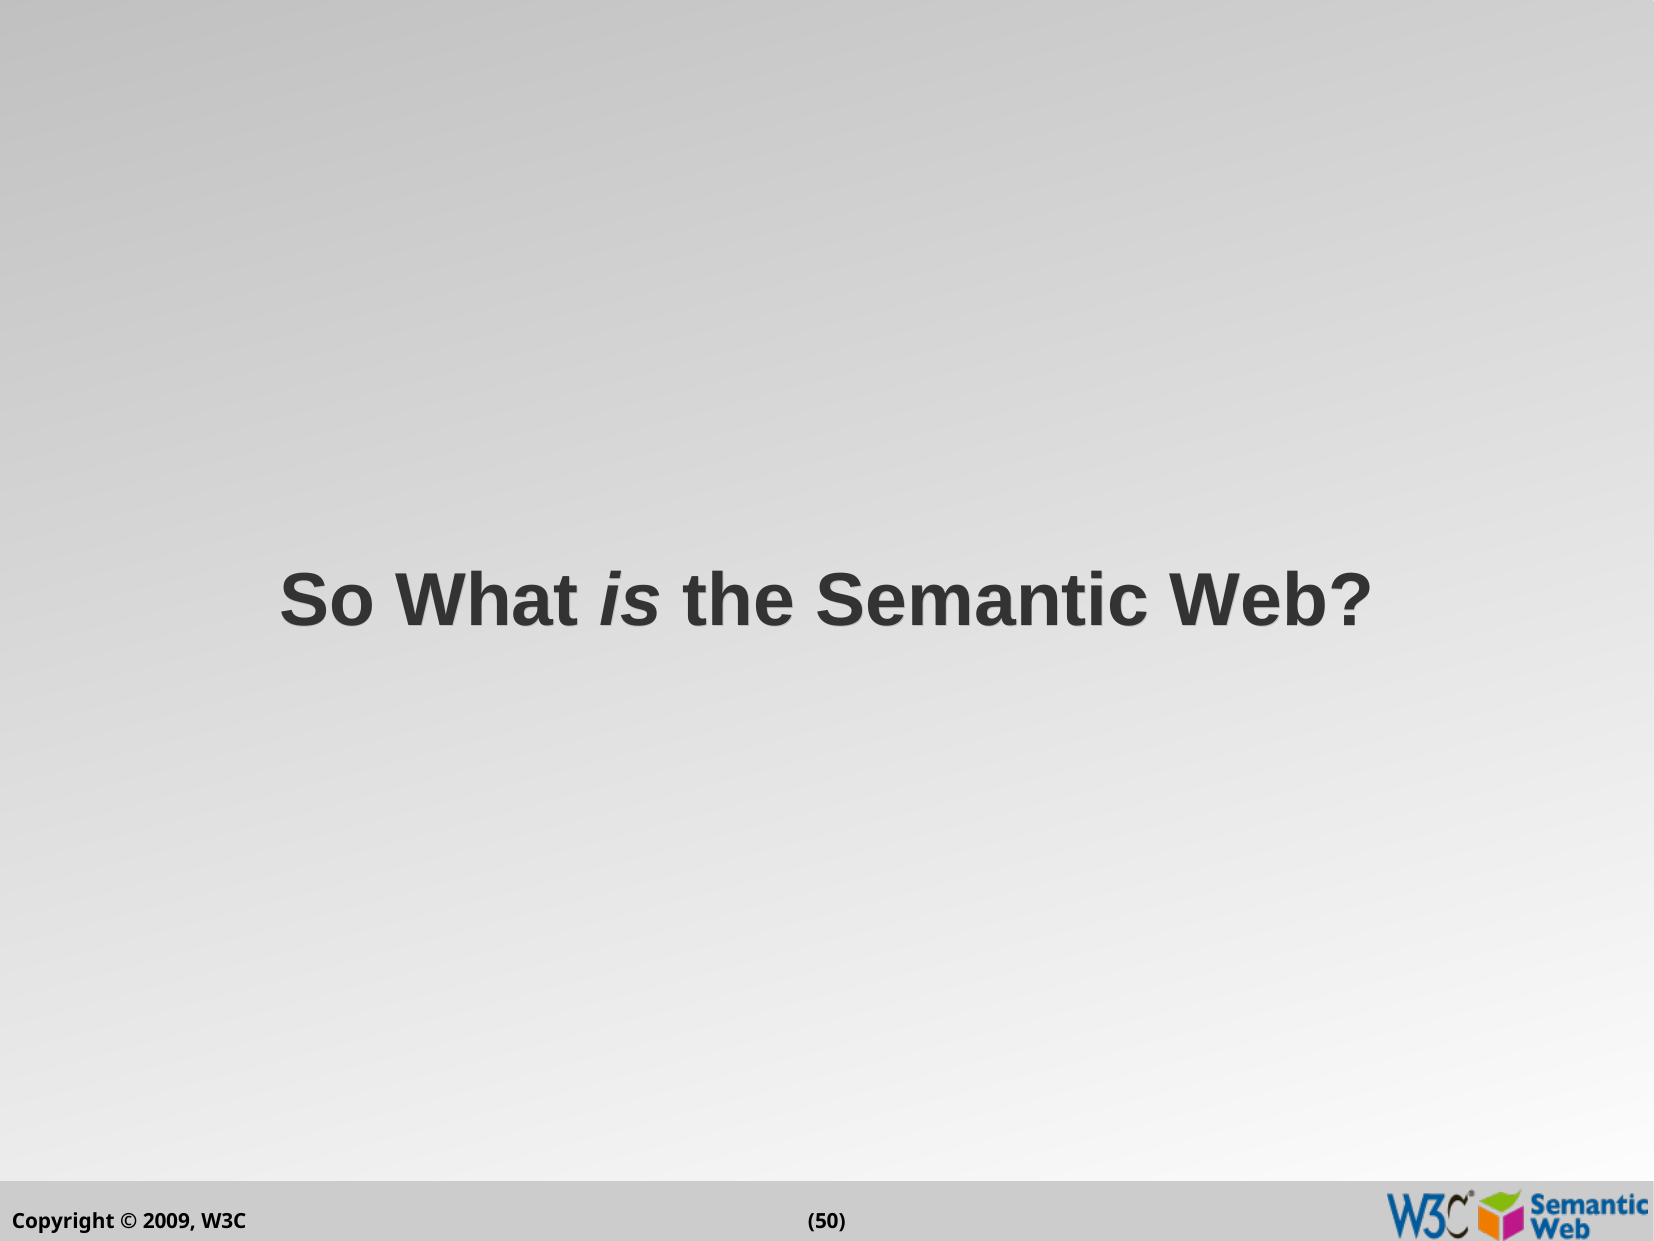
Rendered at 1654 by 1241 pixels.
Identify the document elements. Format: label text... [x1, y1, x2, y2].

picture [1387, 1187, 1648, 1241]
title So What is the Semantic Web? [59, 546, 1595, 650]
